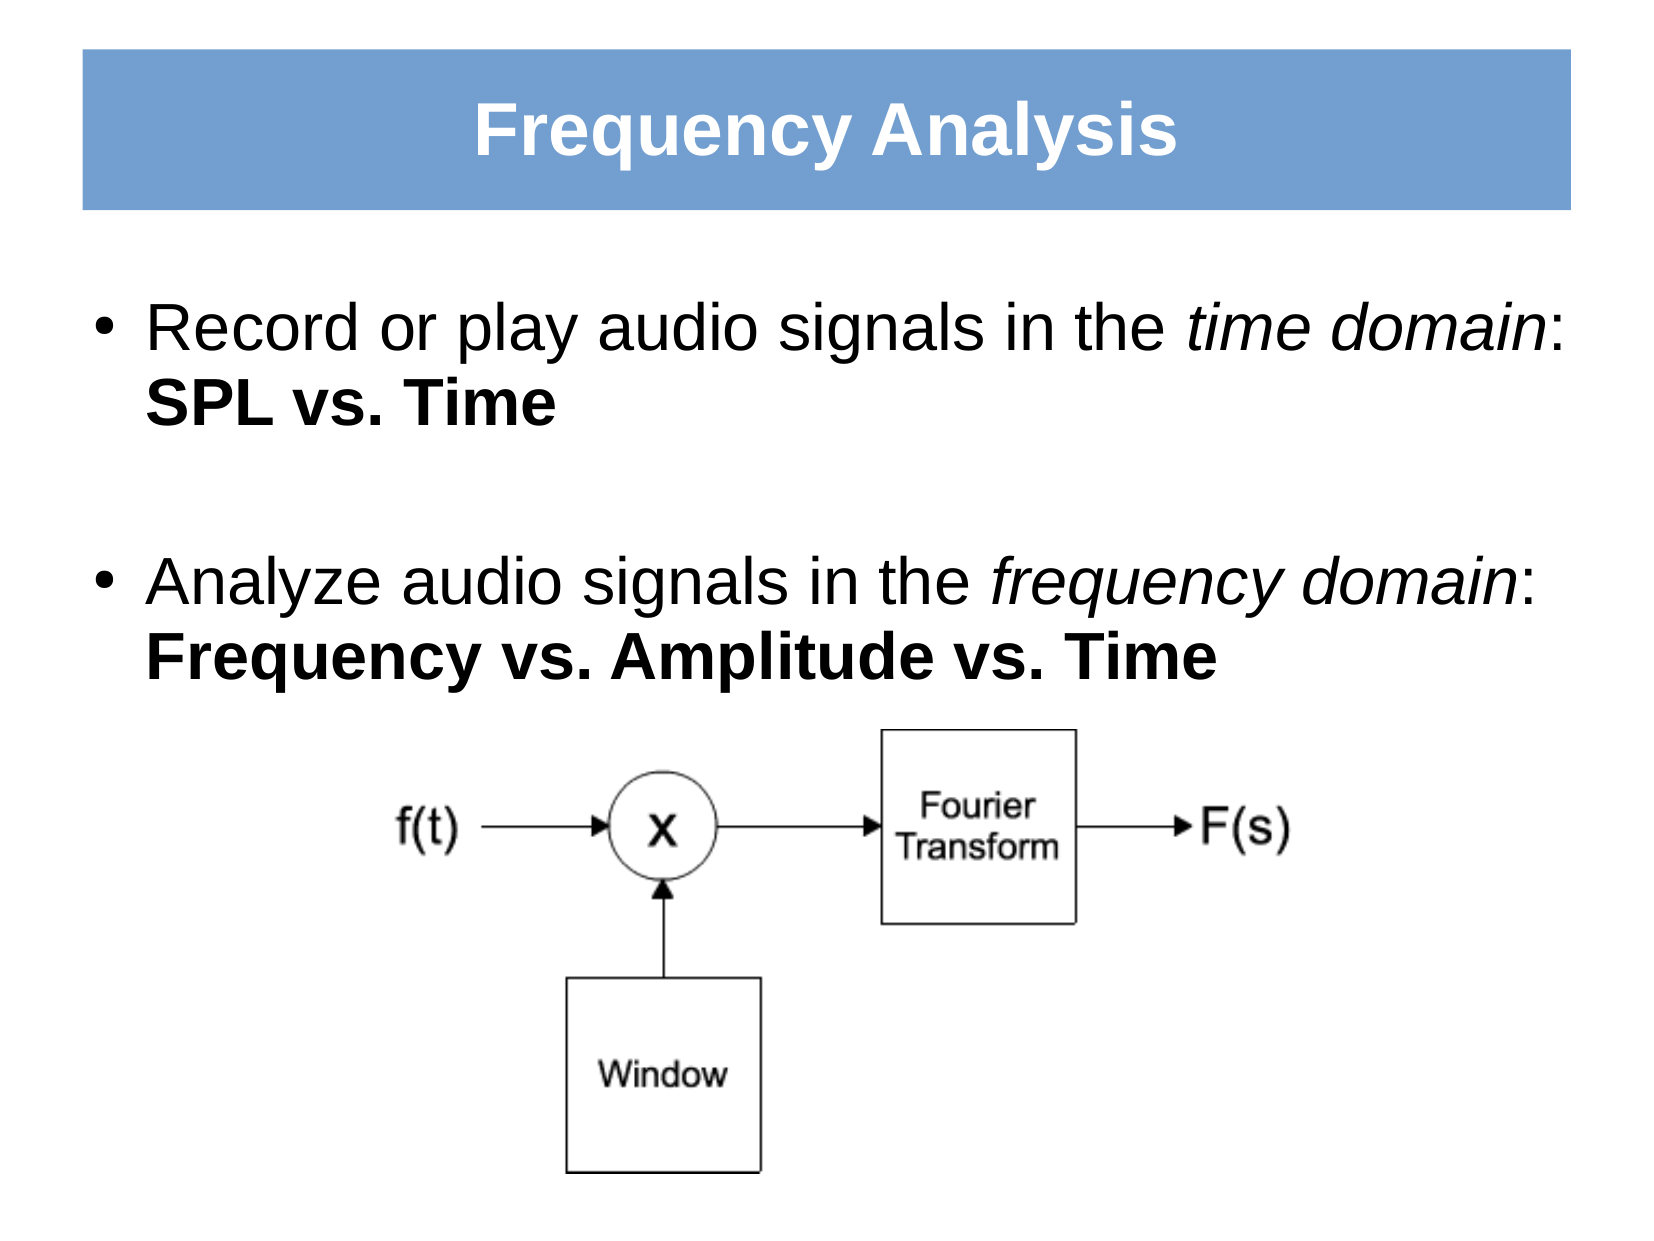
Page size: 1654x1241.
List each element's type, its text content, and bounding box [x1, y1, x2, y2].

list Record or play audio signals in the time domain: SPL vs. Time Analyze audio signals in the frequency domain: Frequency vs. Amplitude vs. Time [75, 290, 1576, 1171]
title Frequency Analysis [82, 49, 1571, 211]
picture [374, 729, 1300, 1174]
